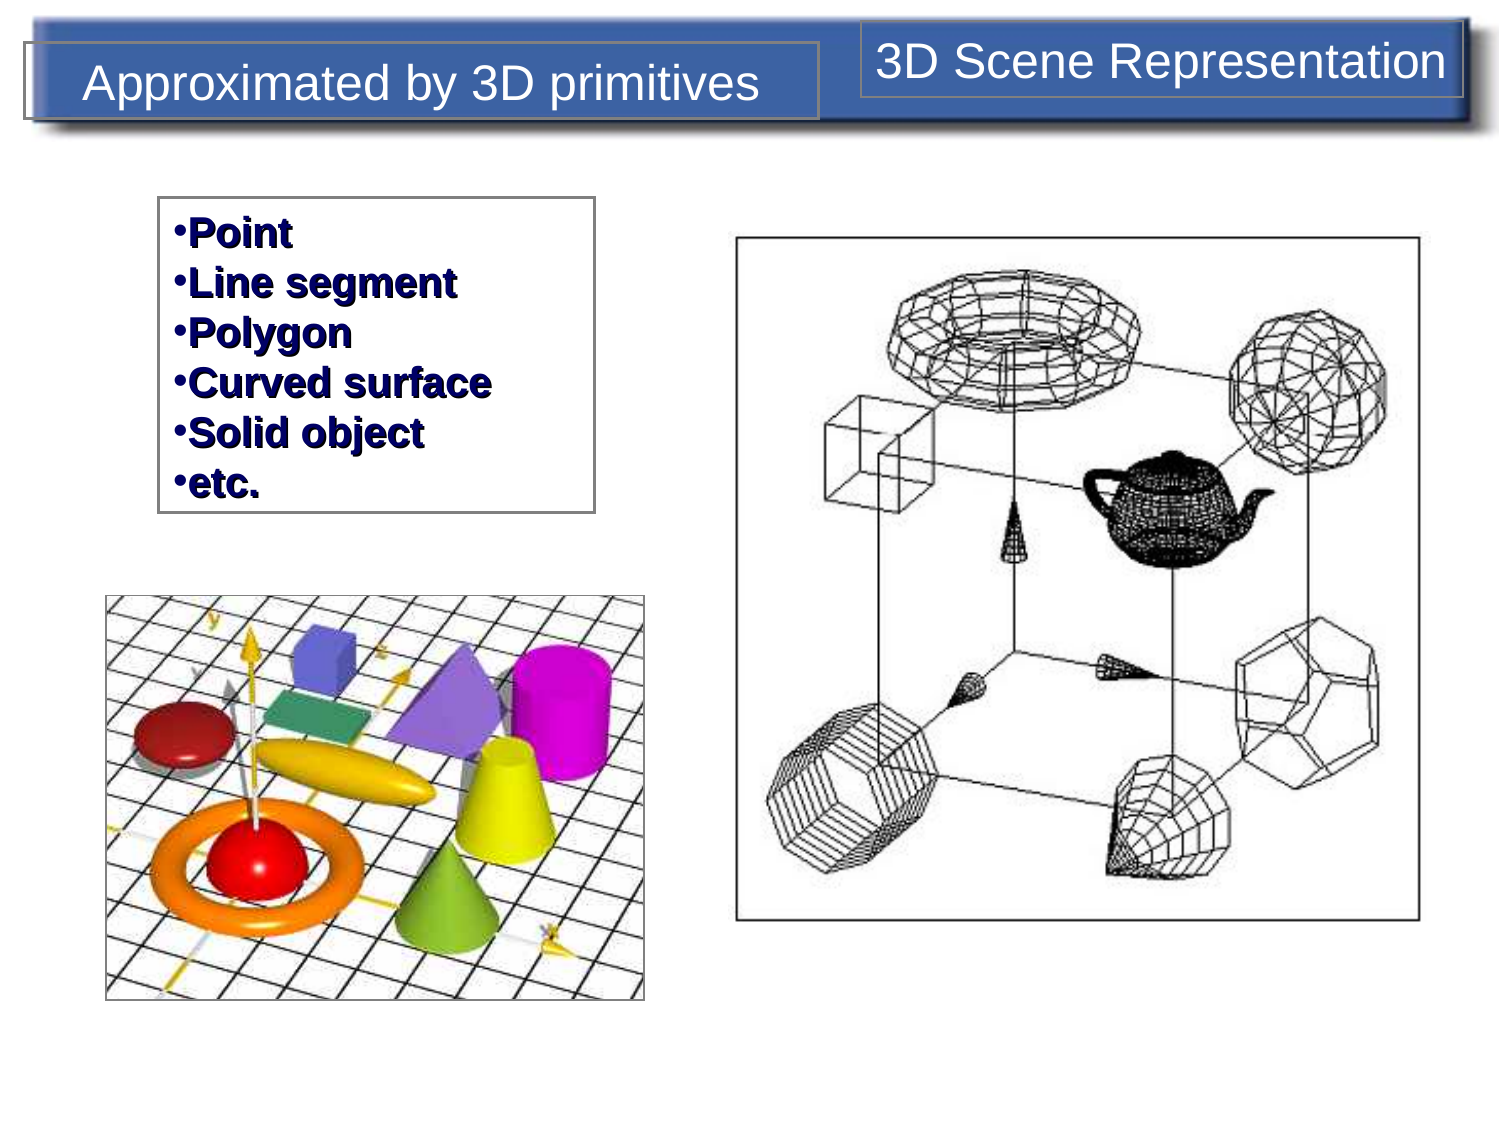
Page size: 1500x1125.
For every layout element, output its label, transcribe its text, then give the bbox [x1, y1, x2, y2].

picture [728, 231, 1431, 930]
picture [106, 596, 644, 1000]
picture [31, 14, 1499, 142]
text_box Point Line segment Polygon Curved surface Solid object etc. [158, 197, 595, 513]
text_box Approximated by 3D primitives [24, 42, 819, 119]
text_box 3D Scene Representation [861, 21, 1463, 97]
